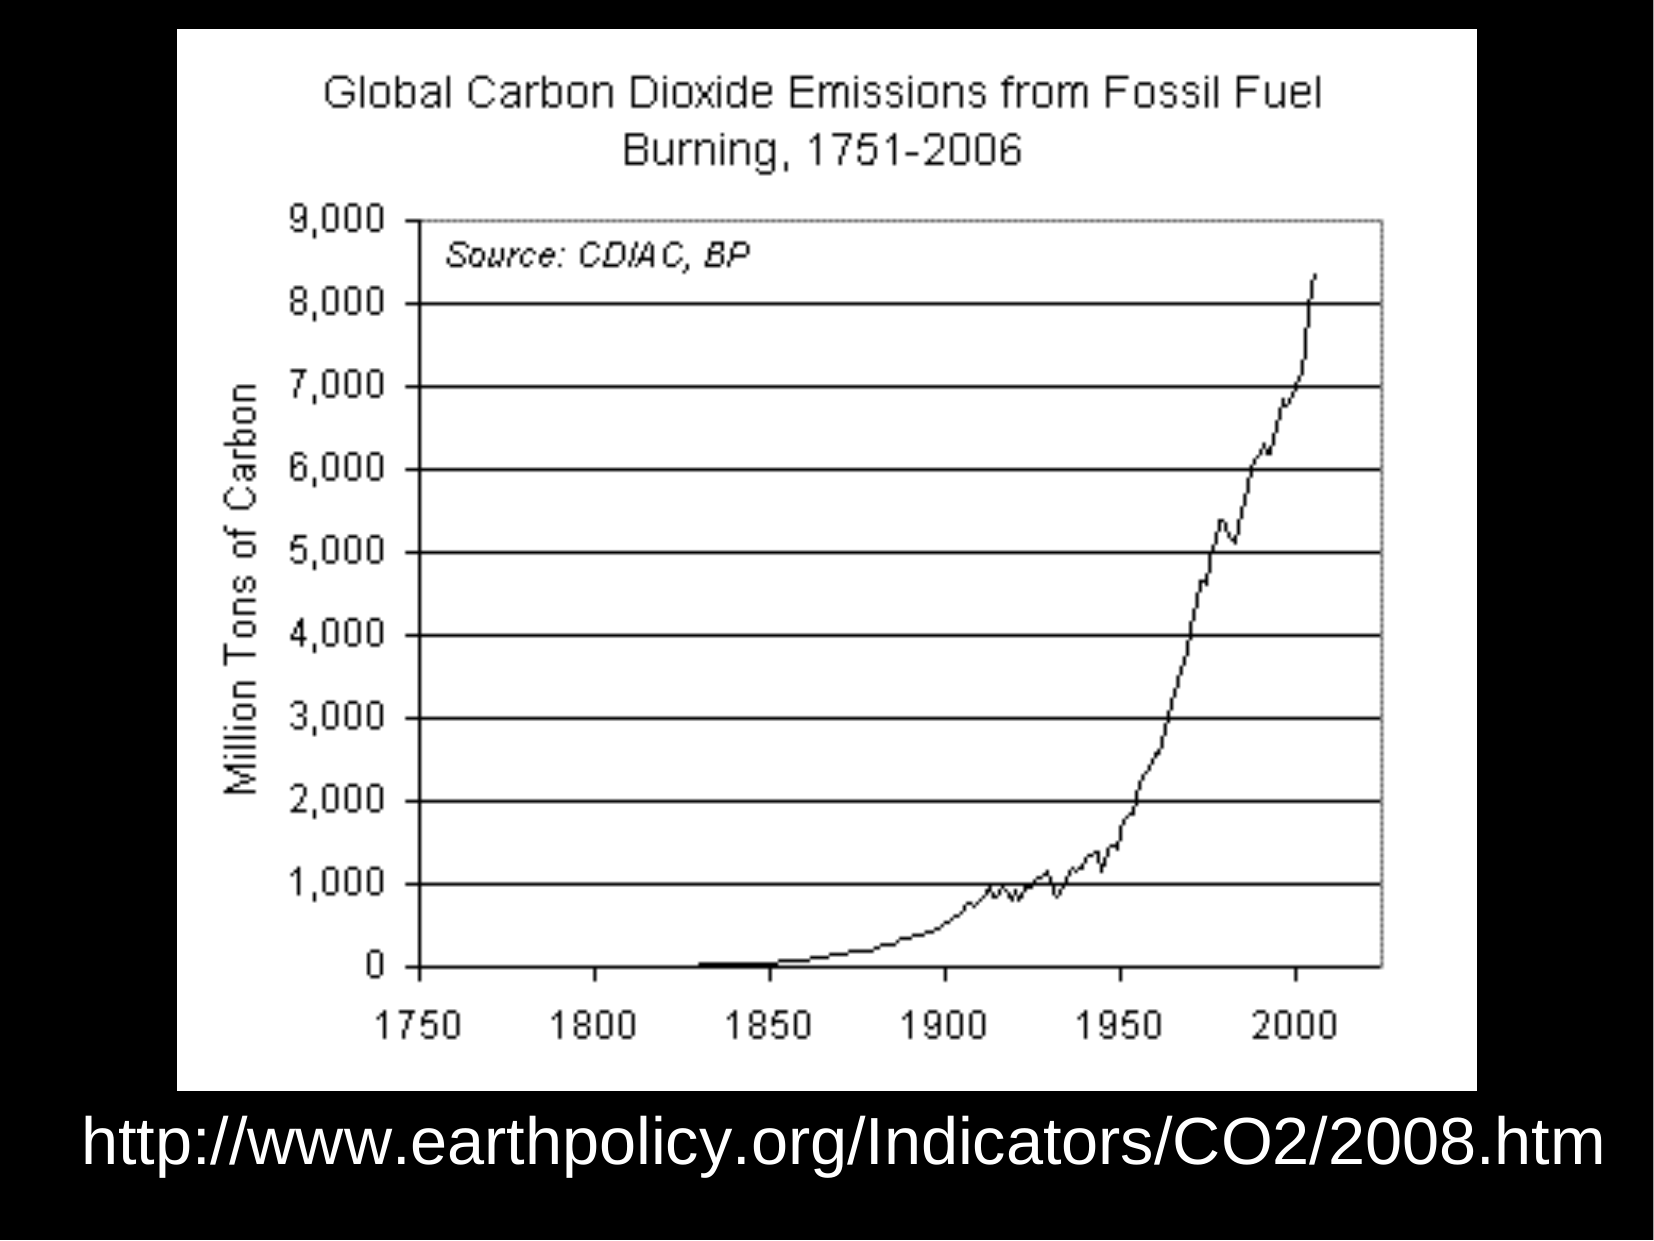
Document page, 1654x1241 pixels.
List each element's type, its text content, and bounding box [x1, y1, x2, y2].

picture [177, 29, 1477, 1091]
subtitle http://www.earthpolicy.org/Indicators/CO2/2008.htm [29, 1062, 1625, 1220]
